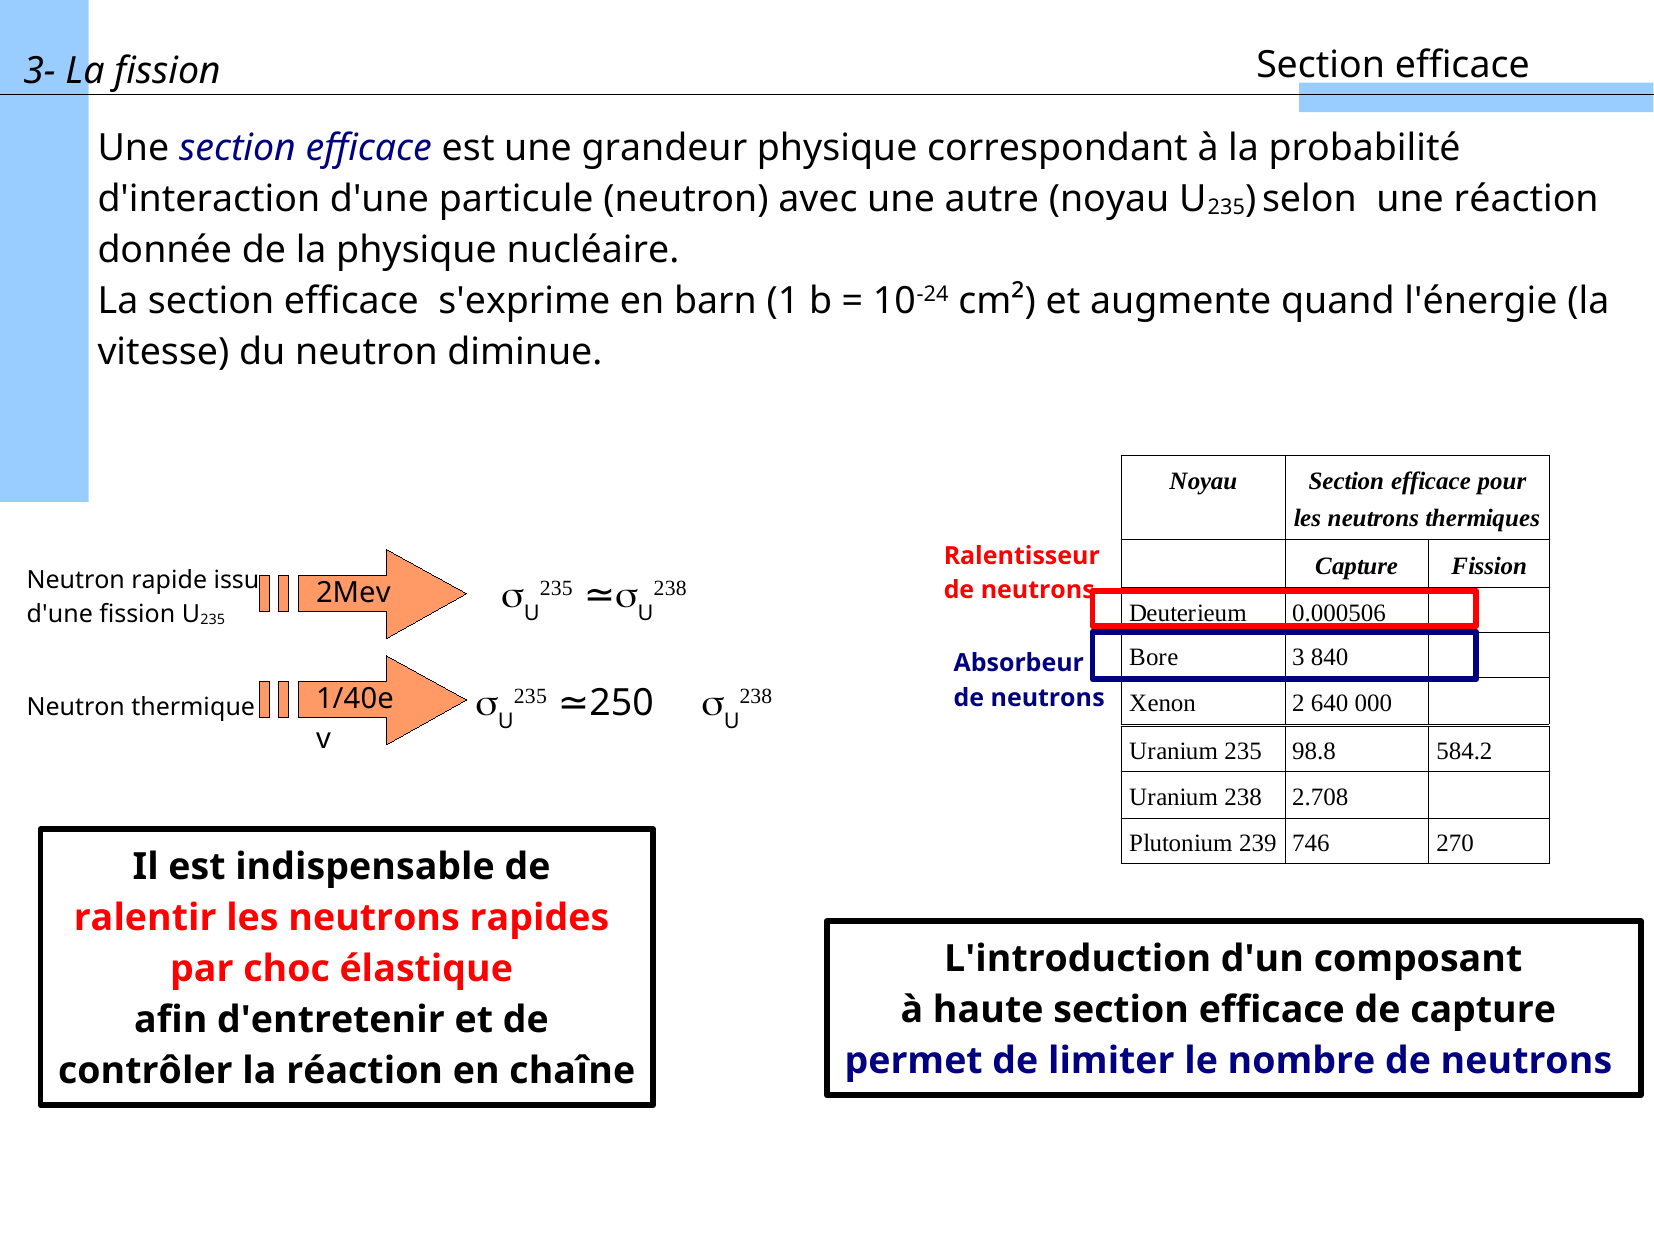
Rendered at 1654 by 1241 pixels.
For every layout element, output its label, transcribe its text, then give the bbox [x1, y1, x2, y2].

text_box [386, 655, 413, 670]
text_box L'introduction d'un composant à haute section efficace de capture permet de limiter le nombre de neutrons [826, 921, 1590, 1081]
chart [1112, 635, 1473, 676]
chart [1057, 454, 1654, 903]
text_box 2Mev [301, 563, 420, 615]
text_box [259, 575, 270, 612]
text_box [1536, 95, 1654, 113]
text_box Ralentisseur de neutrons [928, 529, 1117, 638]
text_box [386, 567, 430, 639]
text_box [0, 0, 89, 94]
text_box [1536, 82, 1654, 94]
text_box Une section efficace est une grandeur physique correspondant à la probabilité d'interaction d'une particule (neutron) avec une autre (noyau U235) selon une réaction donnée de la physique nucléaire. La section efficace s'exprime en barn (1 b = 10-24 cm²) et augmente quand l'énergie (la vitesse) du neutron diminue. [89, 112, 1654, 367]
text_box [278, 681, 289, 718]
text_box Absorbeur de neutrons [938, 638, 1112, 746]
text_box U235 ≃250 U238 [460, 668, 741, 739]
text_box [386, 674, 467, 745]
text_box Il est indispensable de ralentir les neutrons rapides par choc élastique afin d'entretenir et de contrôler la réaction en chaîne [40, 829, 621, 1081]
text_box Neutron thermique [11, 681, 257, 727]
chart [1117, 594, 1473, 623]
text_box 1/40ev [301, 670, 420, 721]
text_box Section efficace [1241, 30, 1536, 136]
text_box [386, 549, 412, 563]
text_box U235 ≃U238 [430, 560, 674, 680]
text_box [0, 95, 89, 502]
text_box Neutron rapide issu d'une fission U235 [11, 553, 266, 638]
text_box [278, 575, 289, 612]
text_box 3- La fission [8, 35, 251, 96]
text_box [259, 681, 270, 718]
